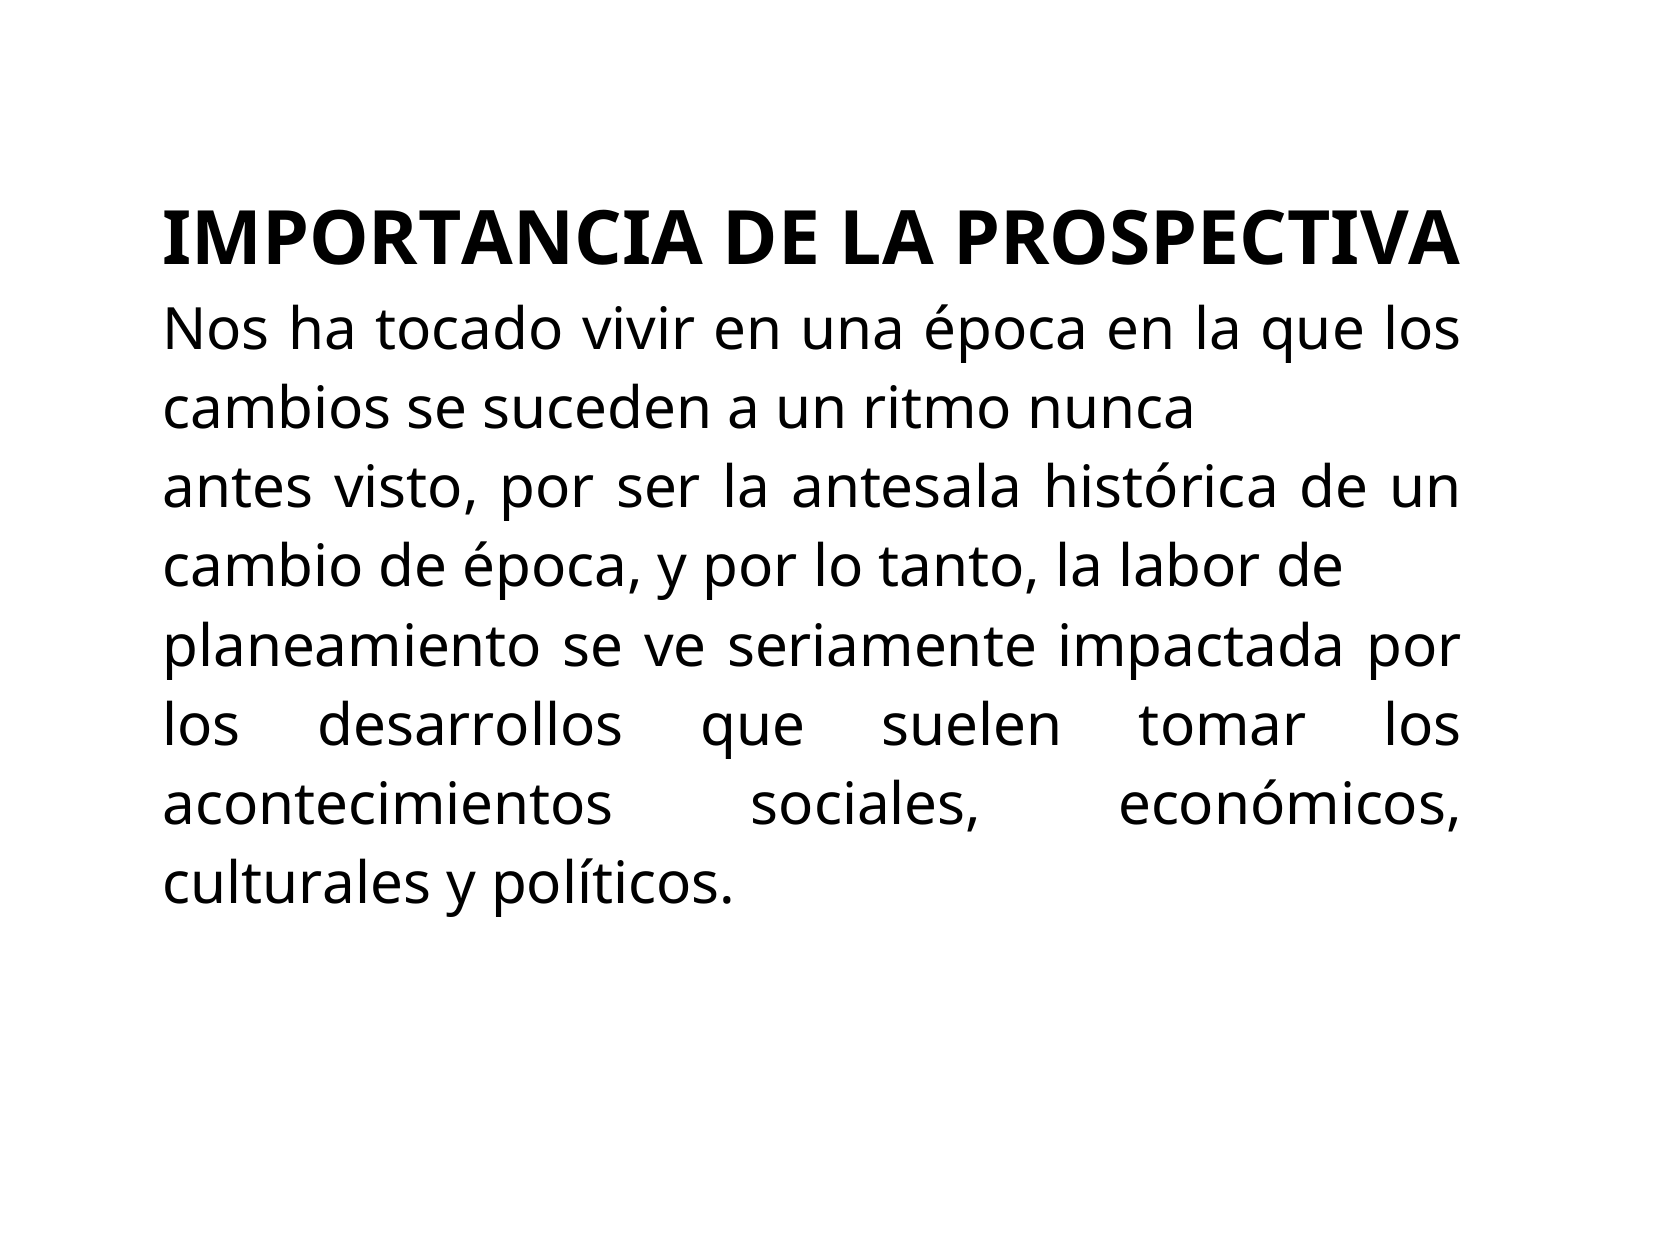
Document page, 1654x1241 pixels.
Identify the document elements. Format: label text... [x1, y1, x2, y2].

text_box IMPORTANCIA DE LA PROSPECTIVA Nos ha tocado vivir en una época en la que los cambios se suceden a un ritmo nunca antes visto, por ser la antesala histórica de un cambio de época, y por lo tanto, la labor de planeamiento se ve seriamente impactada por los desarrollos que suelen tomar los acontecimientos sociales, económicos, culturales y políticos. [147, 177, 1477, 1152]
